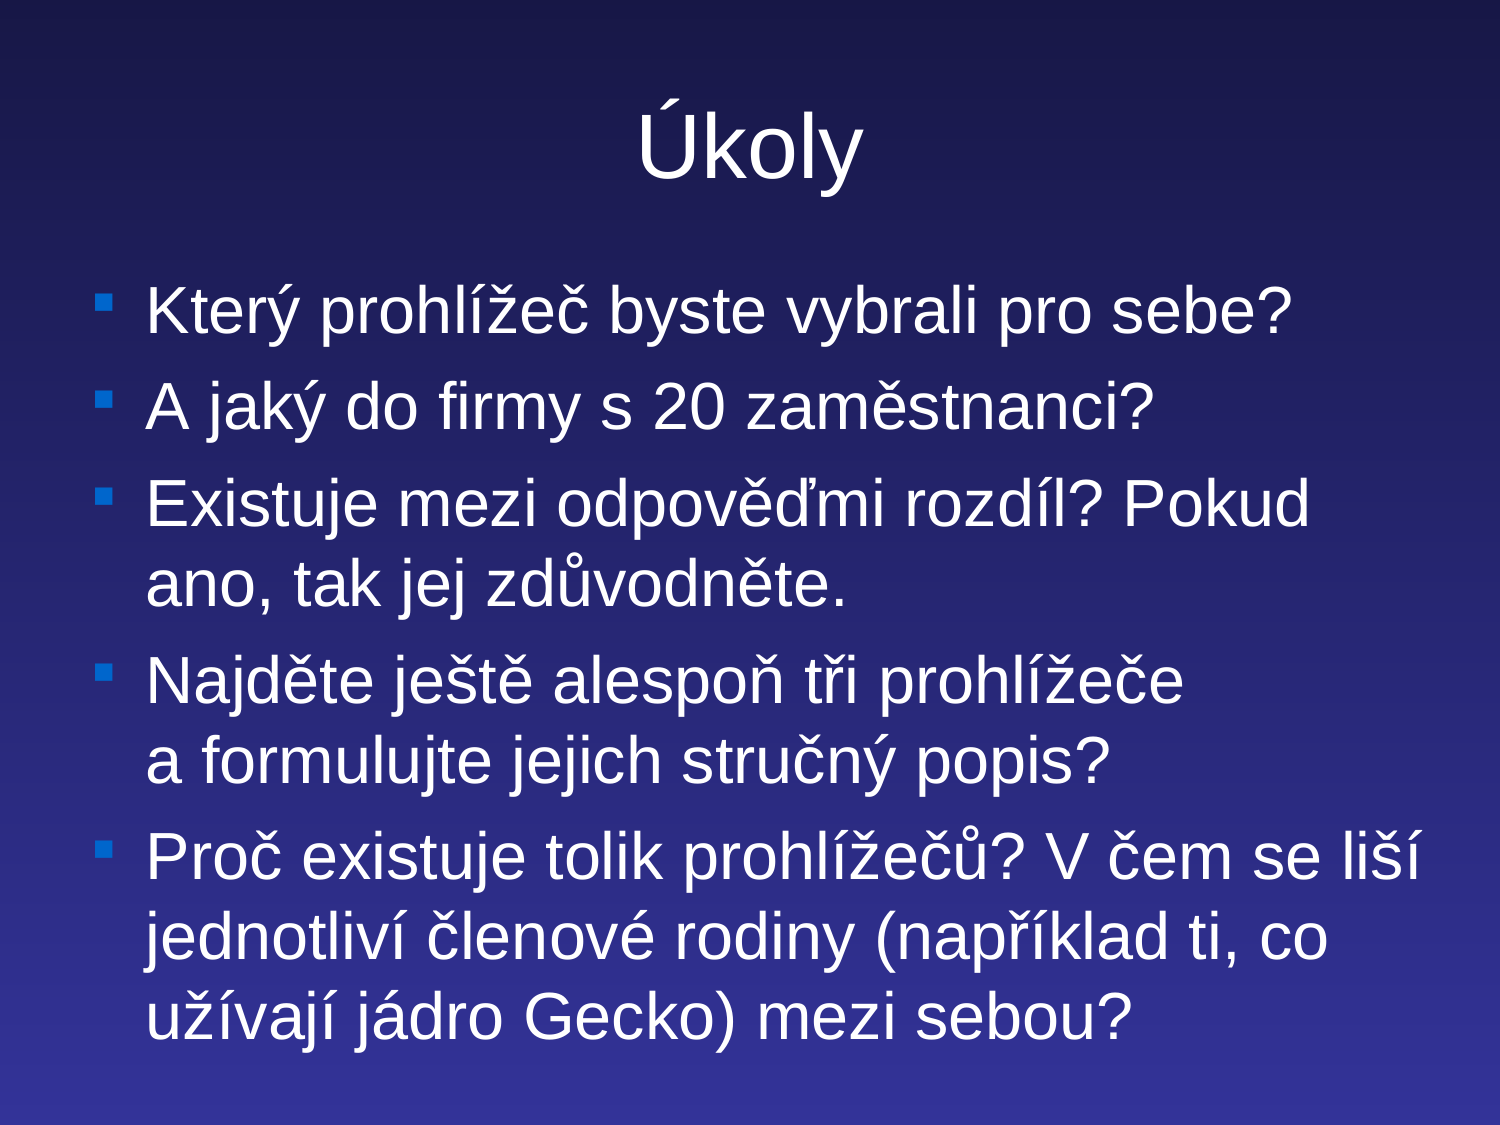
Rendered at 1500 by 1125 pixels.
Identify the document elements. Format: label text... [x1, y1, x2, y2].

title Úkoly [75, 45, 1426, 233]
list Který prohlížeč byste vybrali pro sebe? A jaký do firmy s 20 zaměstnanci? Existuje mezi odpověďmi rozdíl? Pokud ano, tak jej zdůvodněte. Najděte ještě alespoň tři prohlížeče a formulujte jejich stručný popis? Proč existuje tolik prohlížečů? V čem se liší jednotliví členové rodiny (například ti, co užívají jádro Gecko) mezi sebou? [75, 262, 1426, 1054]
